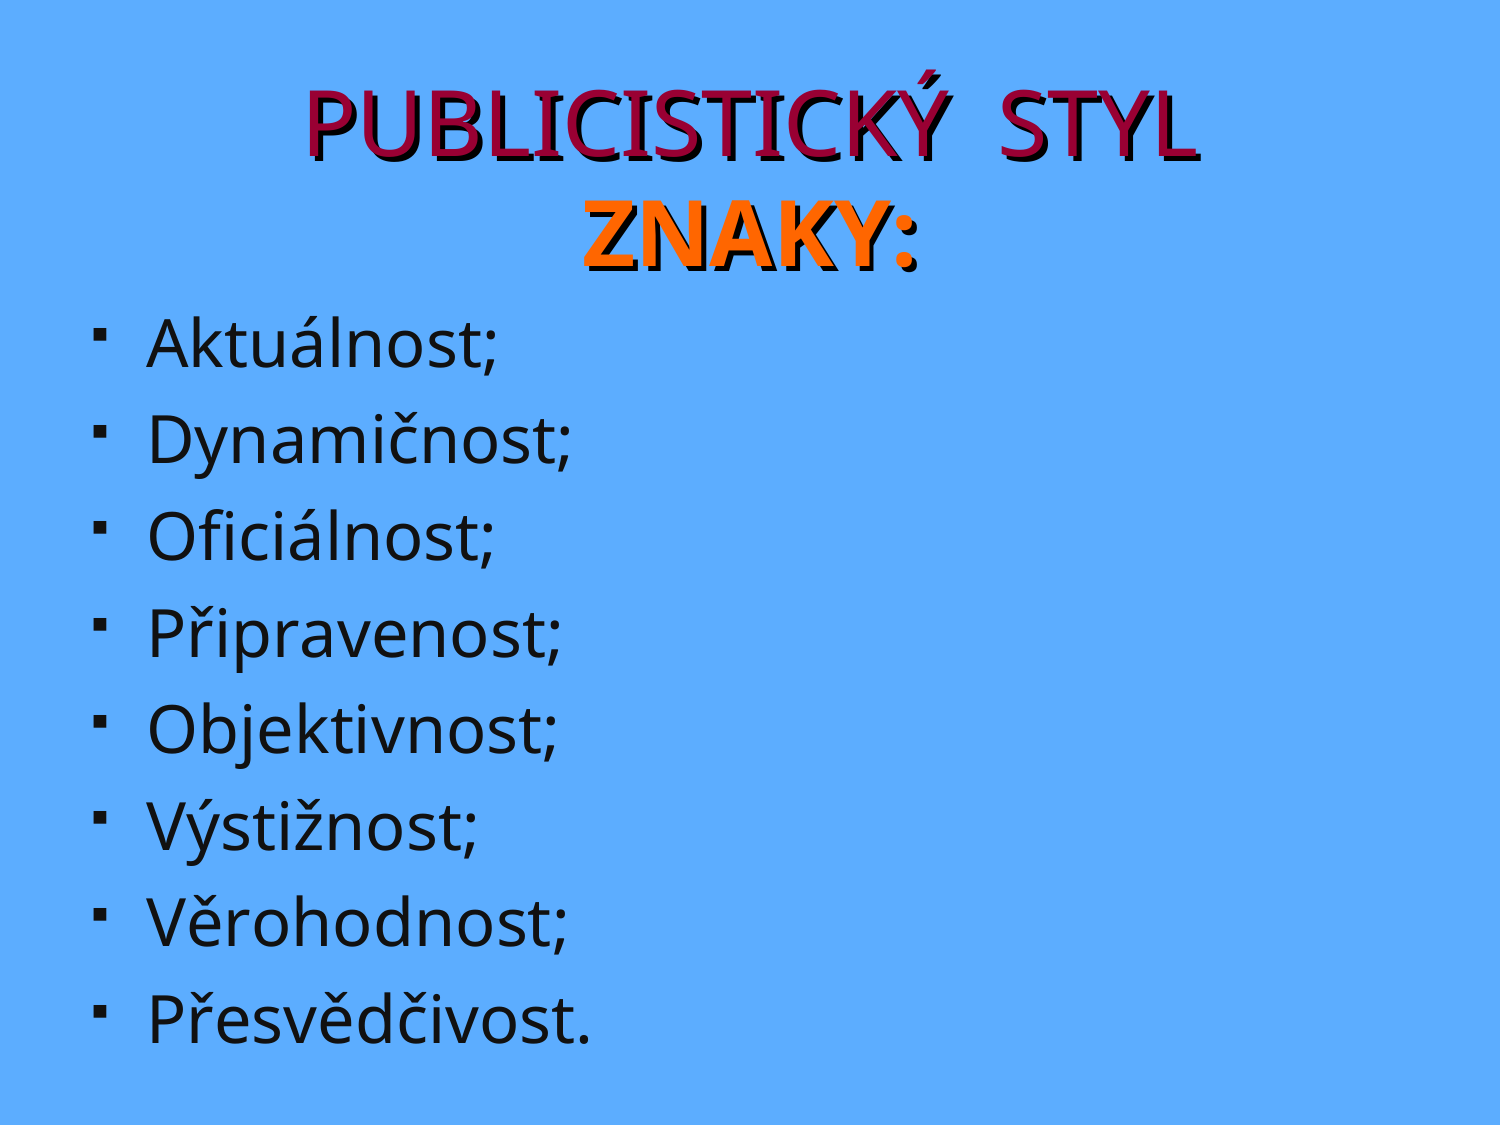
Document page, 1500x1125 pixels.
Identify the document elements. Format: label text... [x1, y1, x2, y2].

title PUBLICISTICKÝ STYL ZNAKY: [75, 57, 1426, 292]
list Aktuálnost; Dynamičnost; Oficiálnost; Připravenost; Objektivnost; Výstižnost; Věrohodnost; Přesvědčivost. [75, 292, 1426, 1090]
